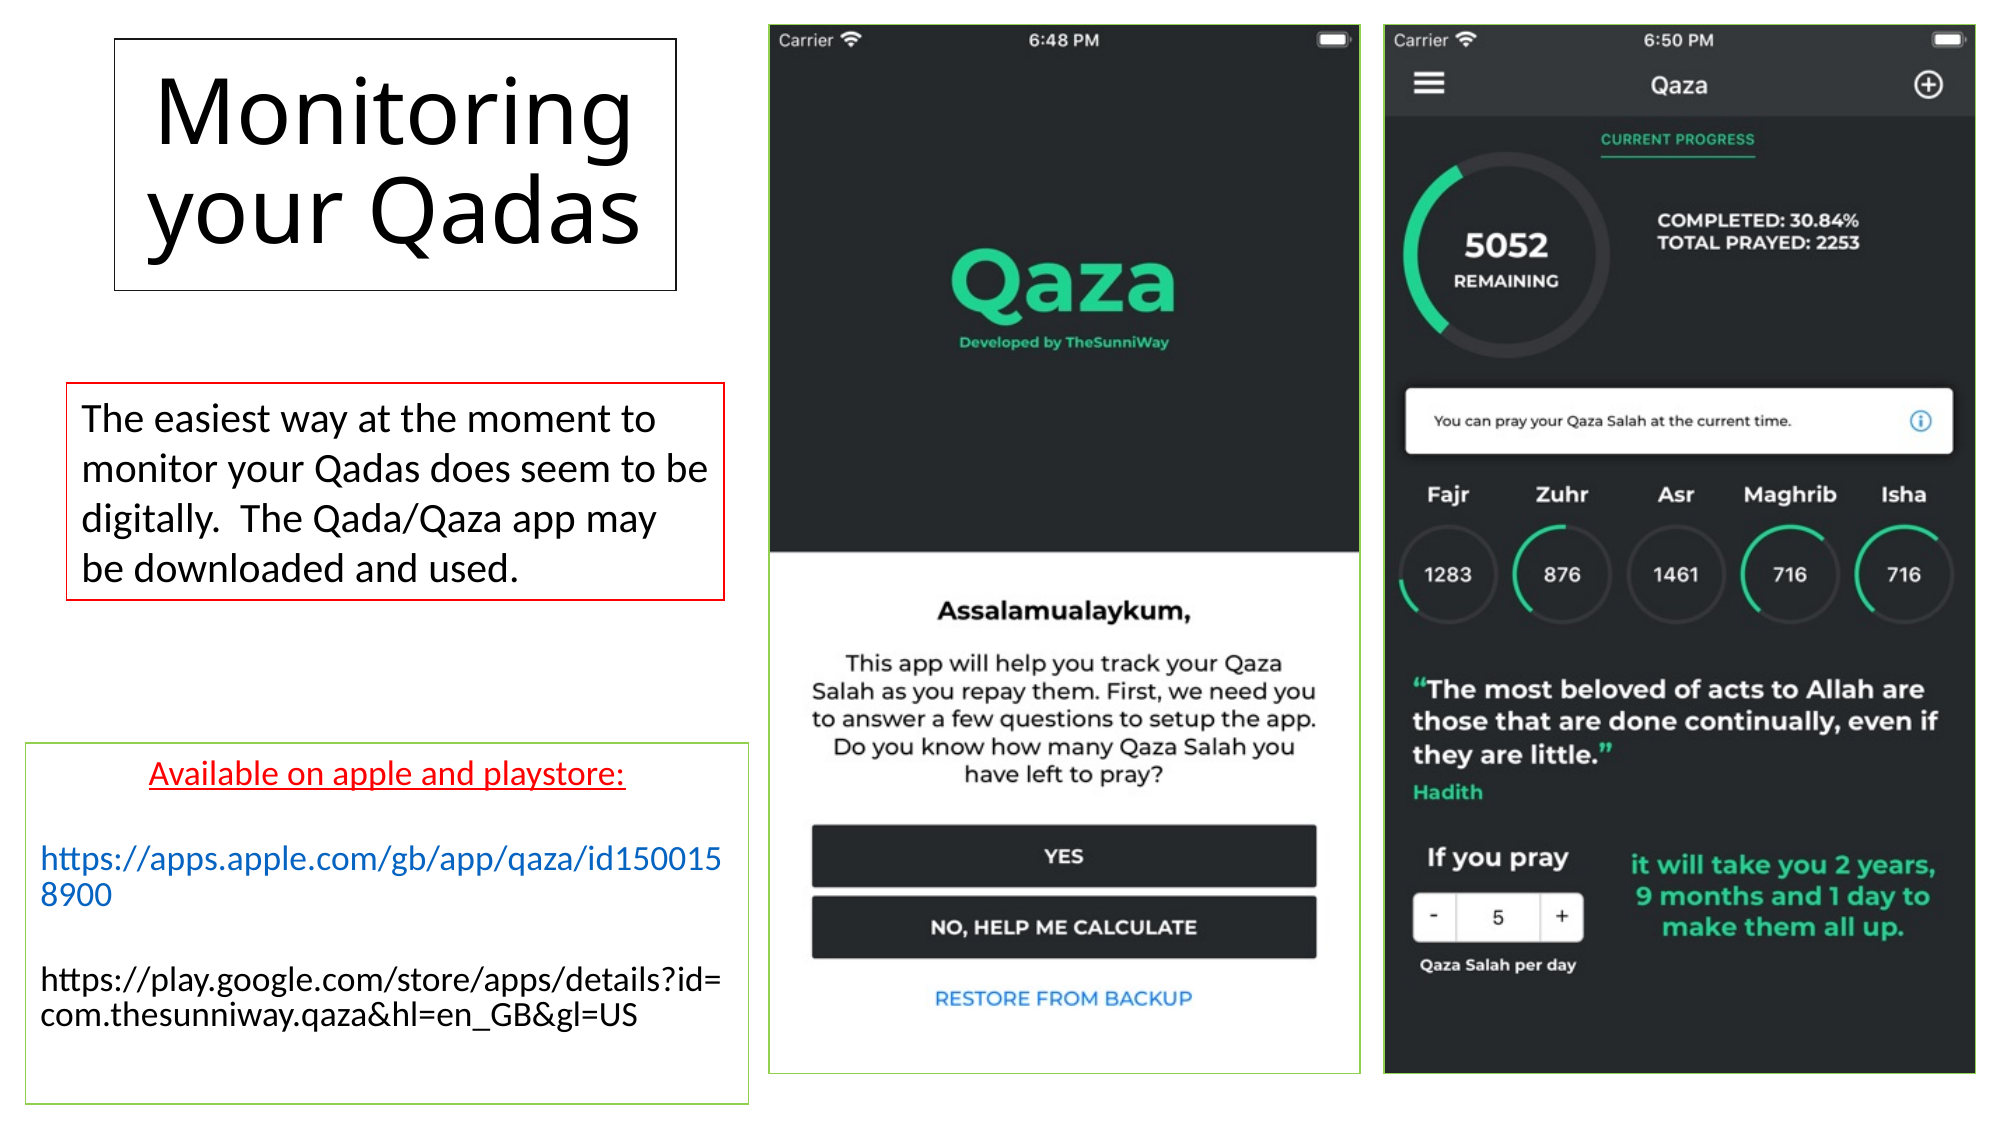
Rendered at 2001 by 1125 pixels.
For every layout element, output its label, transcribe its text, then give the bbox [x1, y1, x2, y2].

title Monitoring your Qadas [114, 38, 677, 291]
text_box Available on apple and playstore: https://apps.apple.com/gb/app/qaza/id1500158900 https://play.google.com/store/apps/details?id=com.thesunniway.qaza&hl=en_GB&gl=US [25, 742, 749, 1104]
text_box The easiest way at the moment to monitor your Qadas does seem to be digitally. The Qada/Qaza app may be downloaded and used. [66, 382, 724, 600]
picture [769, 25, 1360, 1073]
picture [1384, 25, 1975, 1073]
